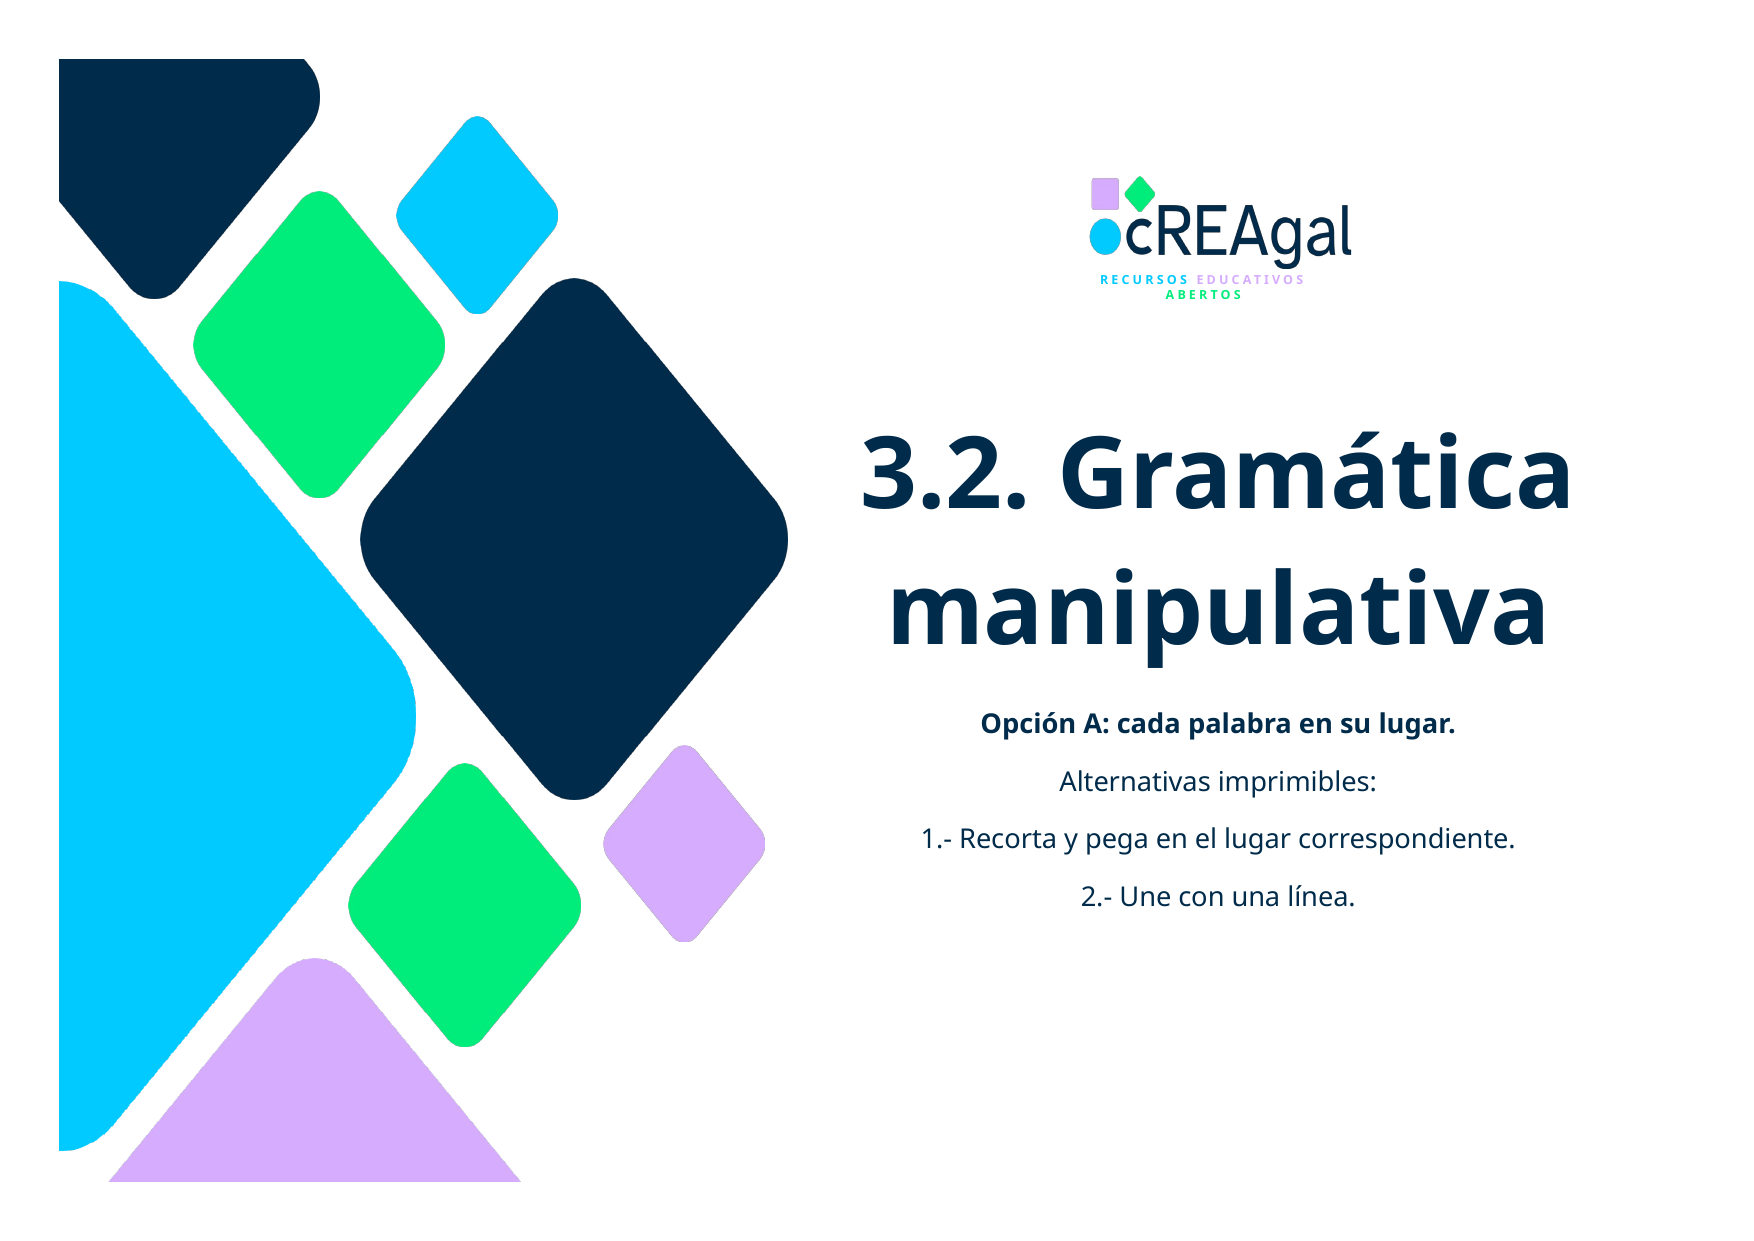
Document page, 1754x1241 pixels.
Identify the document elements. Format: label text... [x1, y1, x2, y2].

picture [1089, 176, 1352, 269]
picture [59, 59, 788, 1182]
list Opción A: cada palabra en su lugar. Alternativas imprimibles: 1.- Recorta y pega en el lugar correspondiente. 2.- Une con una línea. [856, 706, 1581, 914]
title 3.2. Gramática manipulativa [856, 368, 1581, 706]
picture [481, 116, 558, 208]
